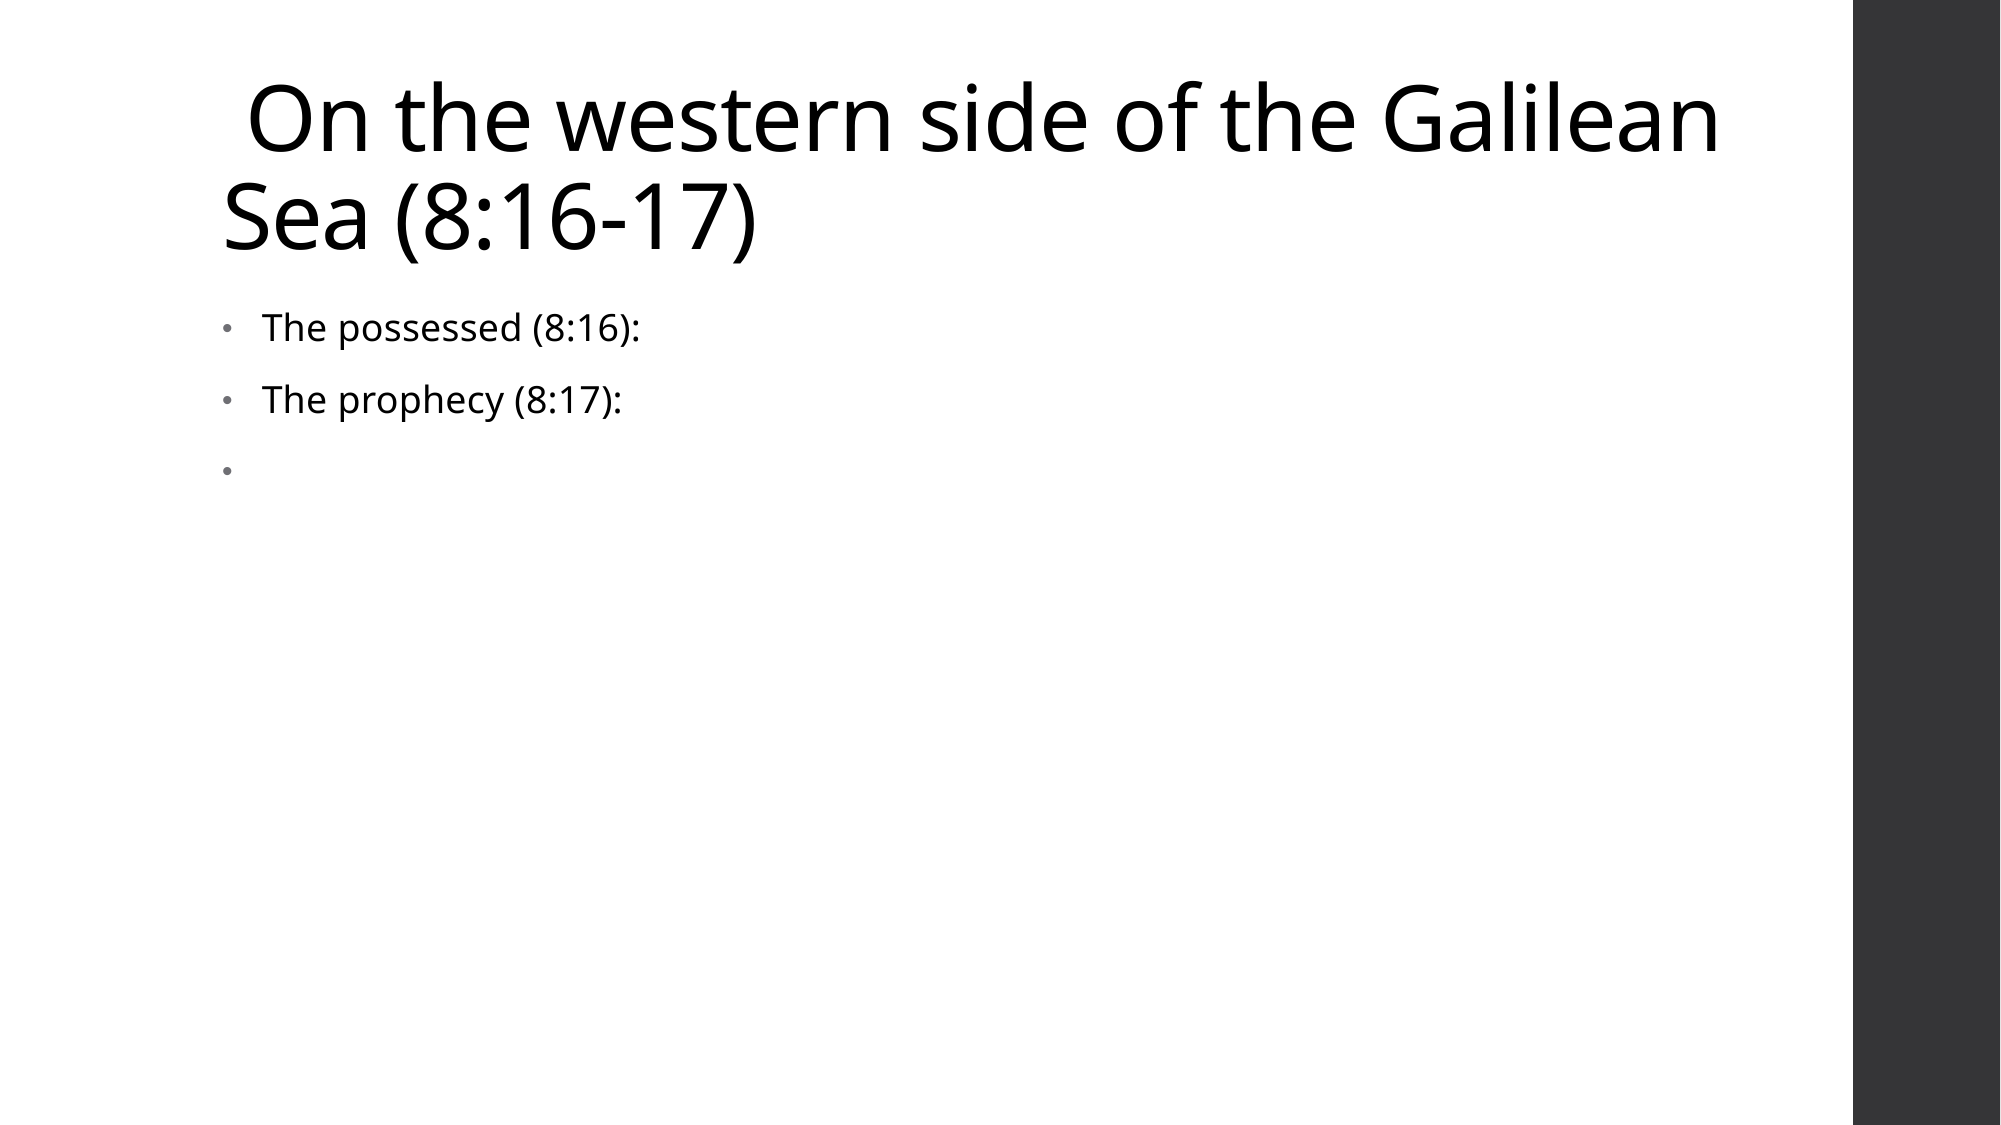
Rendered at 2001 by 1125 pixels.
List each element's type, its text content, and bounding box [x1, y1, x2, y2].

title On the western side of the Galilean Sea (8:16-17) [206, 60, 1797, 278]
list The possessed (8:16): The prophecy (8:17): [206, 299, 1617, 1014]
